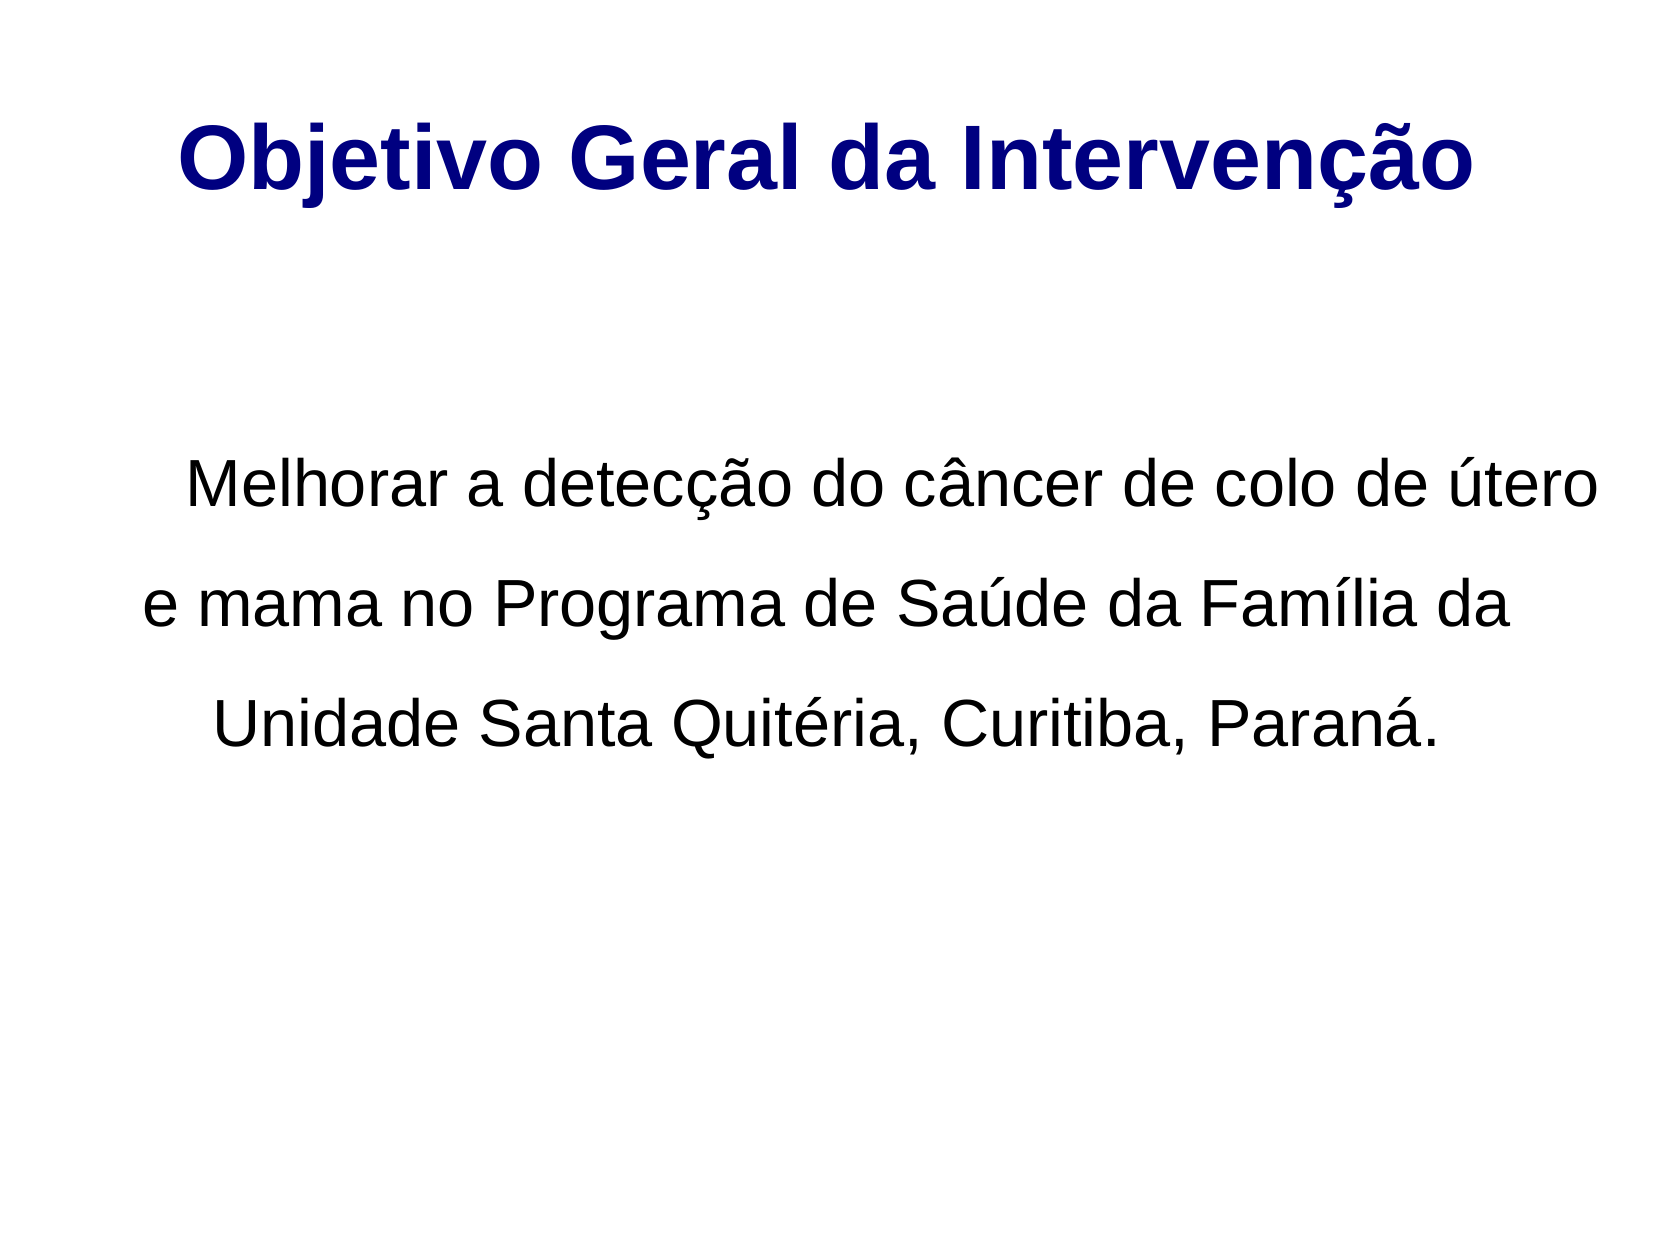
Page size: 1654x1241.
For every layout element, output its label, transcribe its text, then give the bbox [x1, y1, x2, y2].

list Melhorar a detecção do câncer de colo de útero e mama no Programa de Saúde da Família da Unidade Santa Quitéria, Curitiba, Paraná. [82, 290, 1571, 1010]
title Objetivo Geral da Intervenção [82, 97, 1571, 208]
